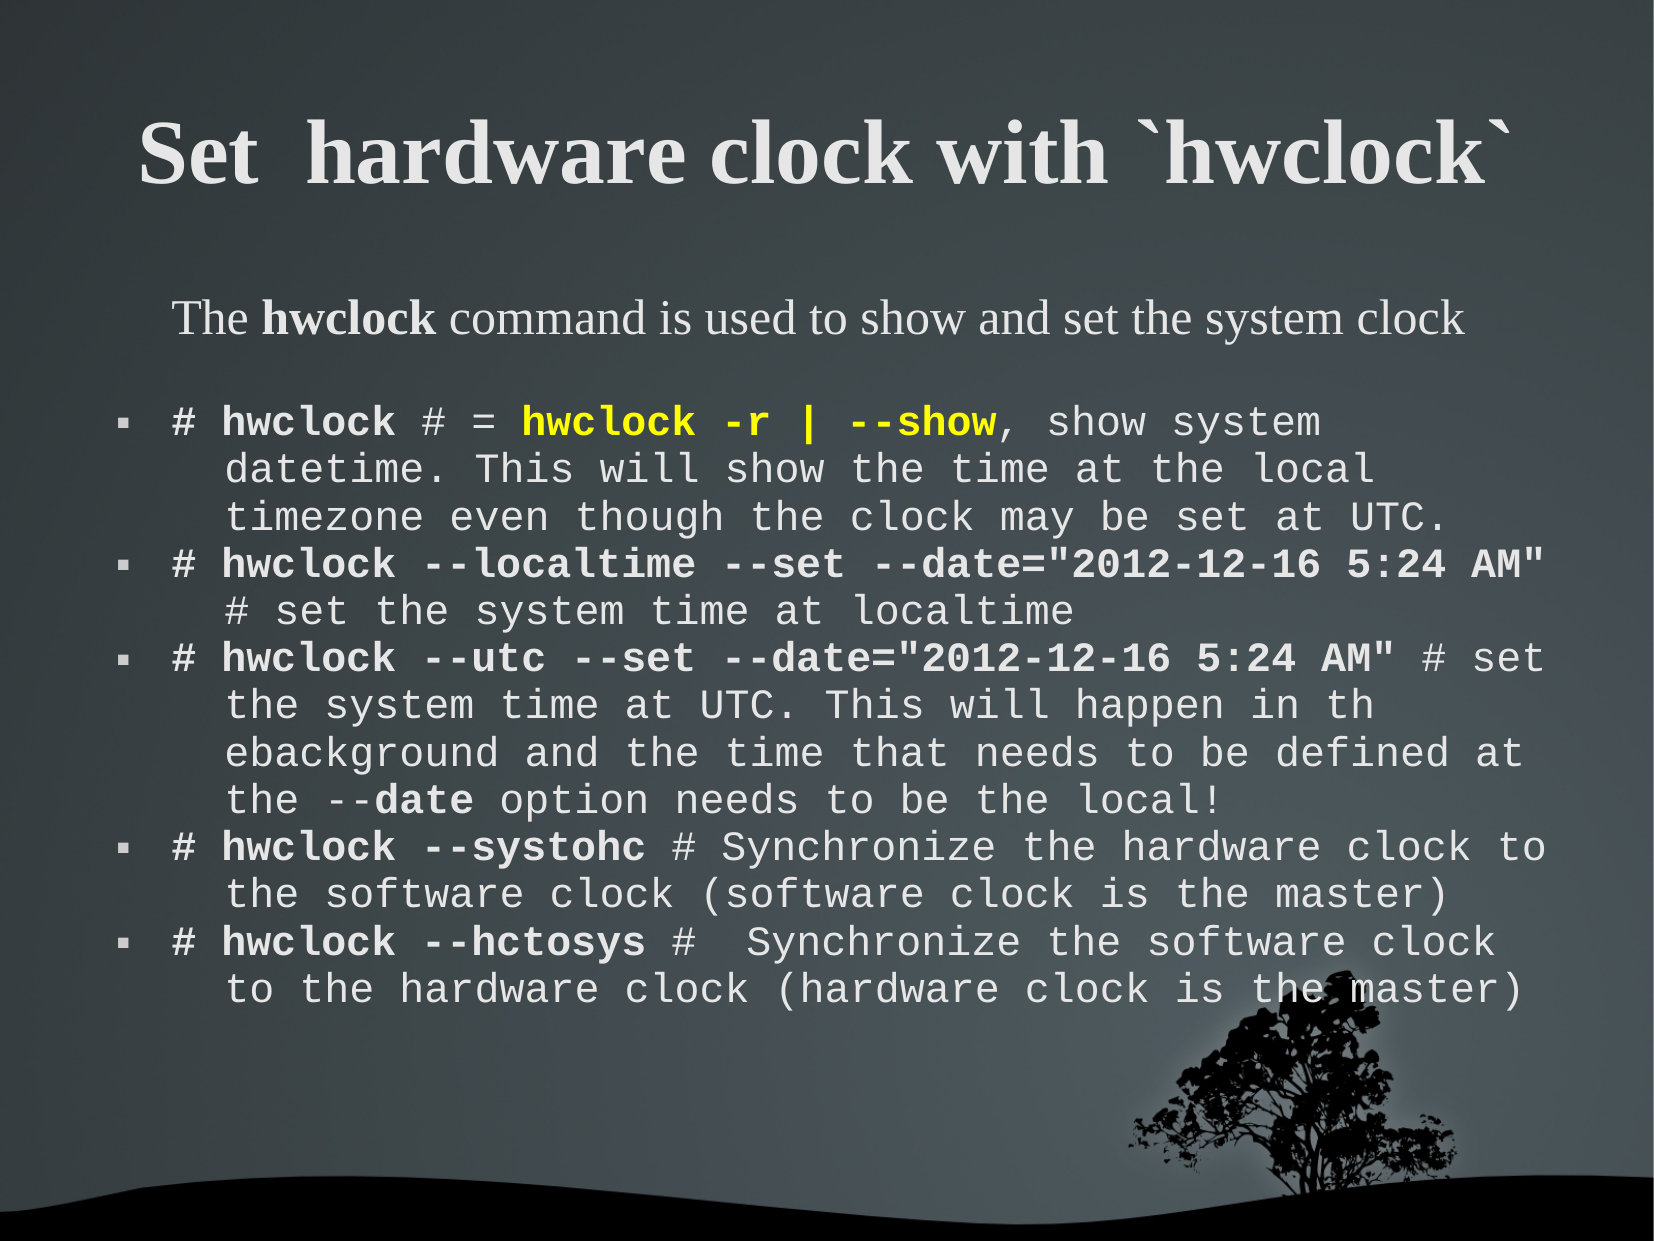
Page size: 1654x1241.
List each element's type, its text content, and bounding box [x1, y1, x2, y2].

title Set hardware clock with `hwclock` [82, 49, 1571, 257]
picture [0, 0, 1654, 1241]
list The hwclock command is used to show and set the system clock # hwclock # = hwclock -r | --show, show system datetime. This will show the time at the local timezone even though the clock may be set at UTC. # hwclock --localtime --set --date="2012-12-16 5:24 AM" # set the system time at localtime # hwclock --utc --set --date="2012-12-16 5:24 AM" # set the system time at UTC. This will happen in th ebackground and the time that needs to be defined at the --date option needs to be the local! # hwclock --systohc # Synchronize the hardware clock to the software clock (software clock is the master) # hwclock --hctosys # Synchronize the software clock to the hardware clock (hardware clock is the master) [82, 290, 1571, 1109]
